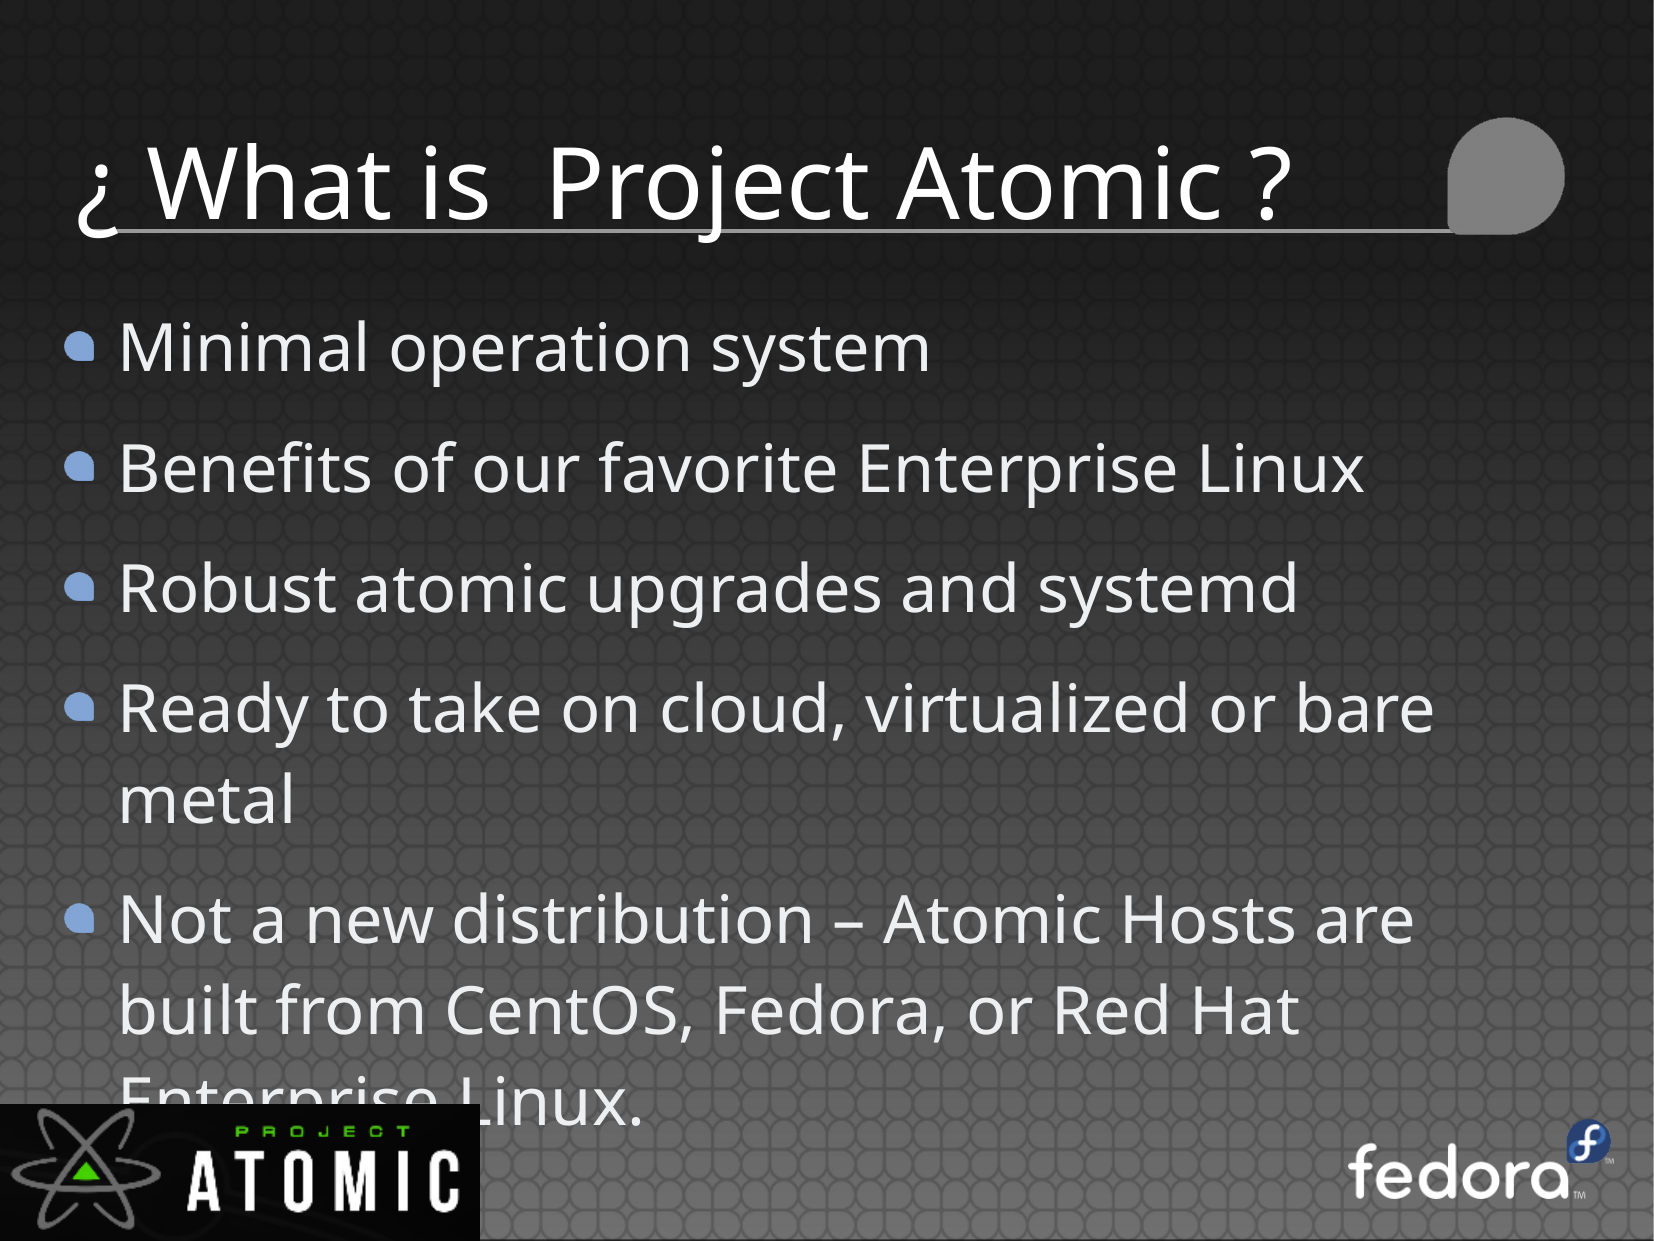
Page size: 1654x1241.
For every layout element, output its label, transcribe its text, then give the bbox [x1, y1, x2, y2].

title ¿ What is Project Atomic ? [76, 112, 1566, 249]
picture [0, 0, 1654, 1241]
list Minimal operation system Benefits of our favorite Enterprise Linux Robust atomic upgrades and systemd Ready to take on cloud, virtualized or bare metal Not a new distribution – Atomic Hosts are built from CentOS, Fedora, or Red Hat Enterprise Linux. [46, 300, 1536, 1129]
